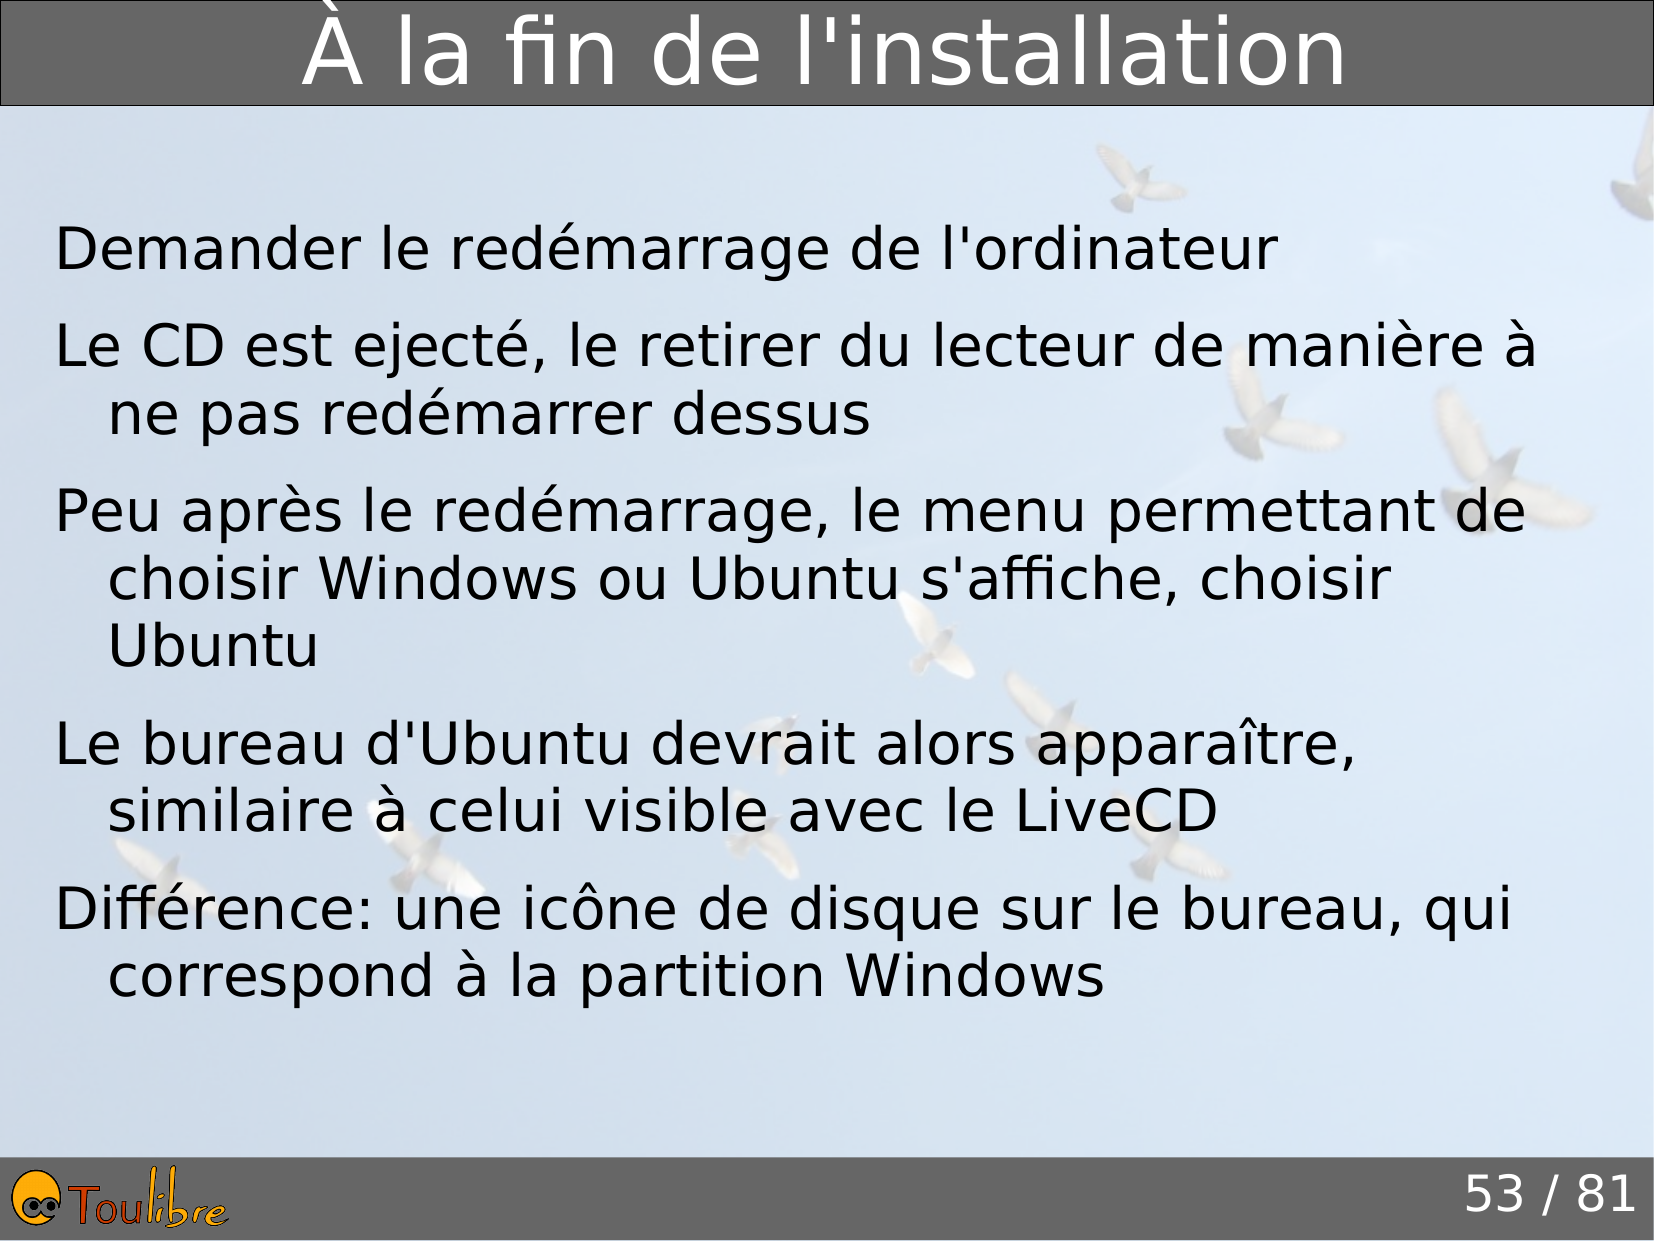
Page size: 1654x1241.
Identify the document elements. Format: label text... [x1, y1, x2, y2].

list Demander le redémarrage de l'ordinateur Le CD est ejecté, le retirer du lecteur de manière à ne pas redémarrer dessus Peu après le redémarrage, le menu permettant de choisir Windows ou Ubuntu s'affiche, choisir Ubuntu Le bureau d'Ubuntu devrait alors apparaître, similaire à celui visible avec le LiveCD Différence: une icône de disque sur le bureau, qui correspond à la partition Windows [36, 215, 1598, 1011]
picture [11, 1165, 229, 1228]
title À la fin de l'installation [0, 0, 1654, 107]
